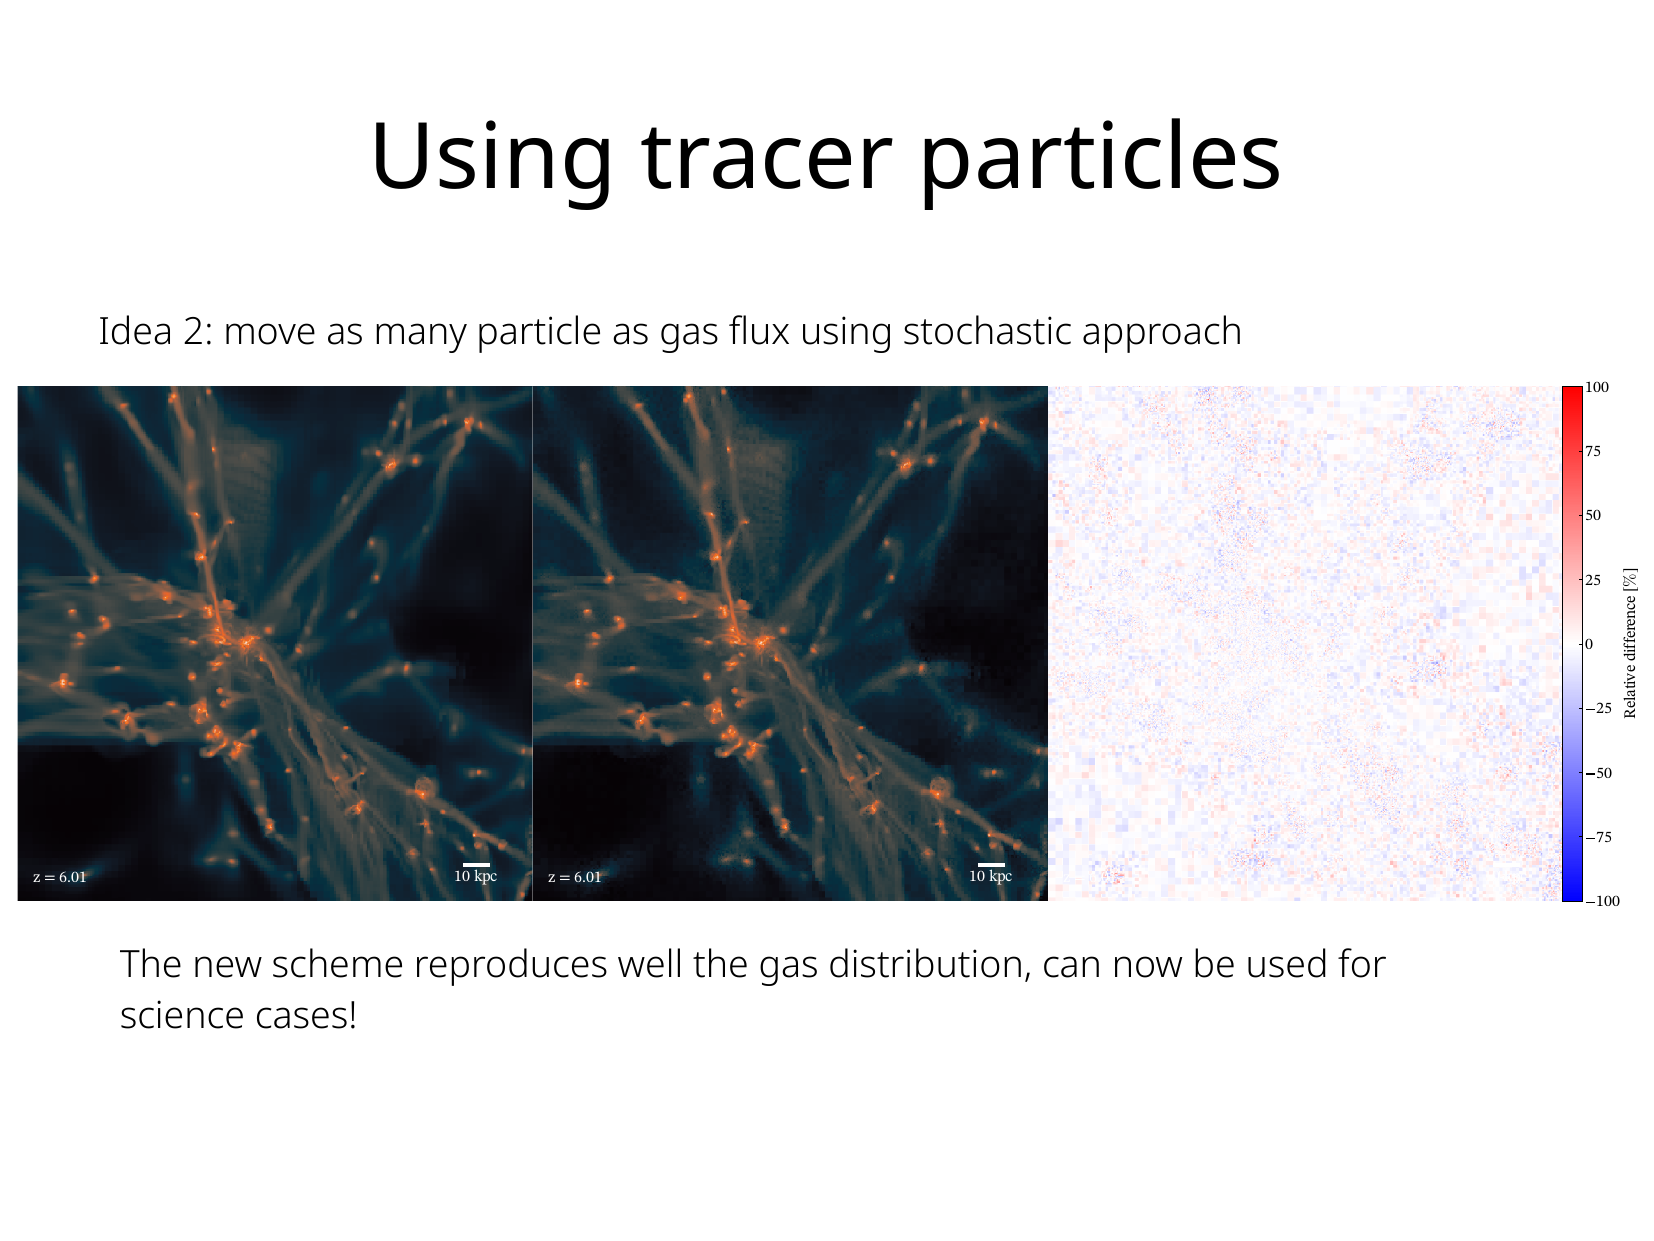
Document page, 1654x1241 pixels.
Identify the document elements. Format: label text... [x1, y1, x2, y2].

text_box [0, 285, 1654, 1081]
picture [17, 381, 1638, 907]
text_box Idea 2: move as many particle as gas flux using stochastic approach [83, 297, 1218, 355]
title Using tracer particles [82, 49, 1571, 257]
text_box The new scheme reproduces well the gas distribution, can now be used for science cases! [105, 930, 1531, 1029]
